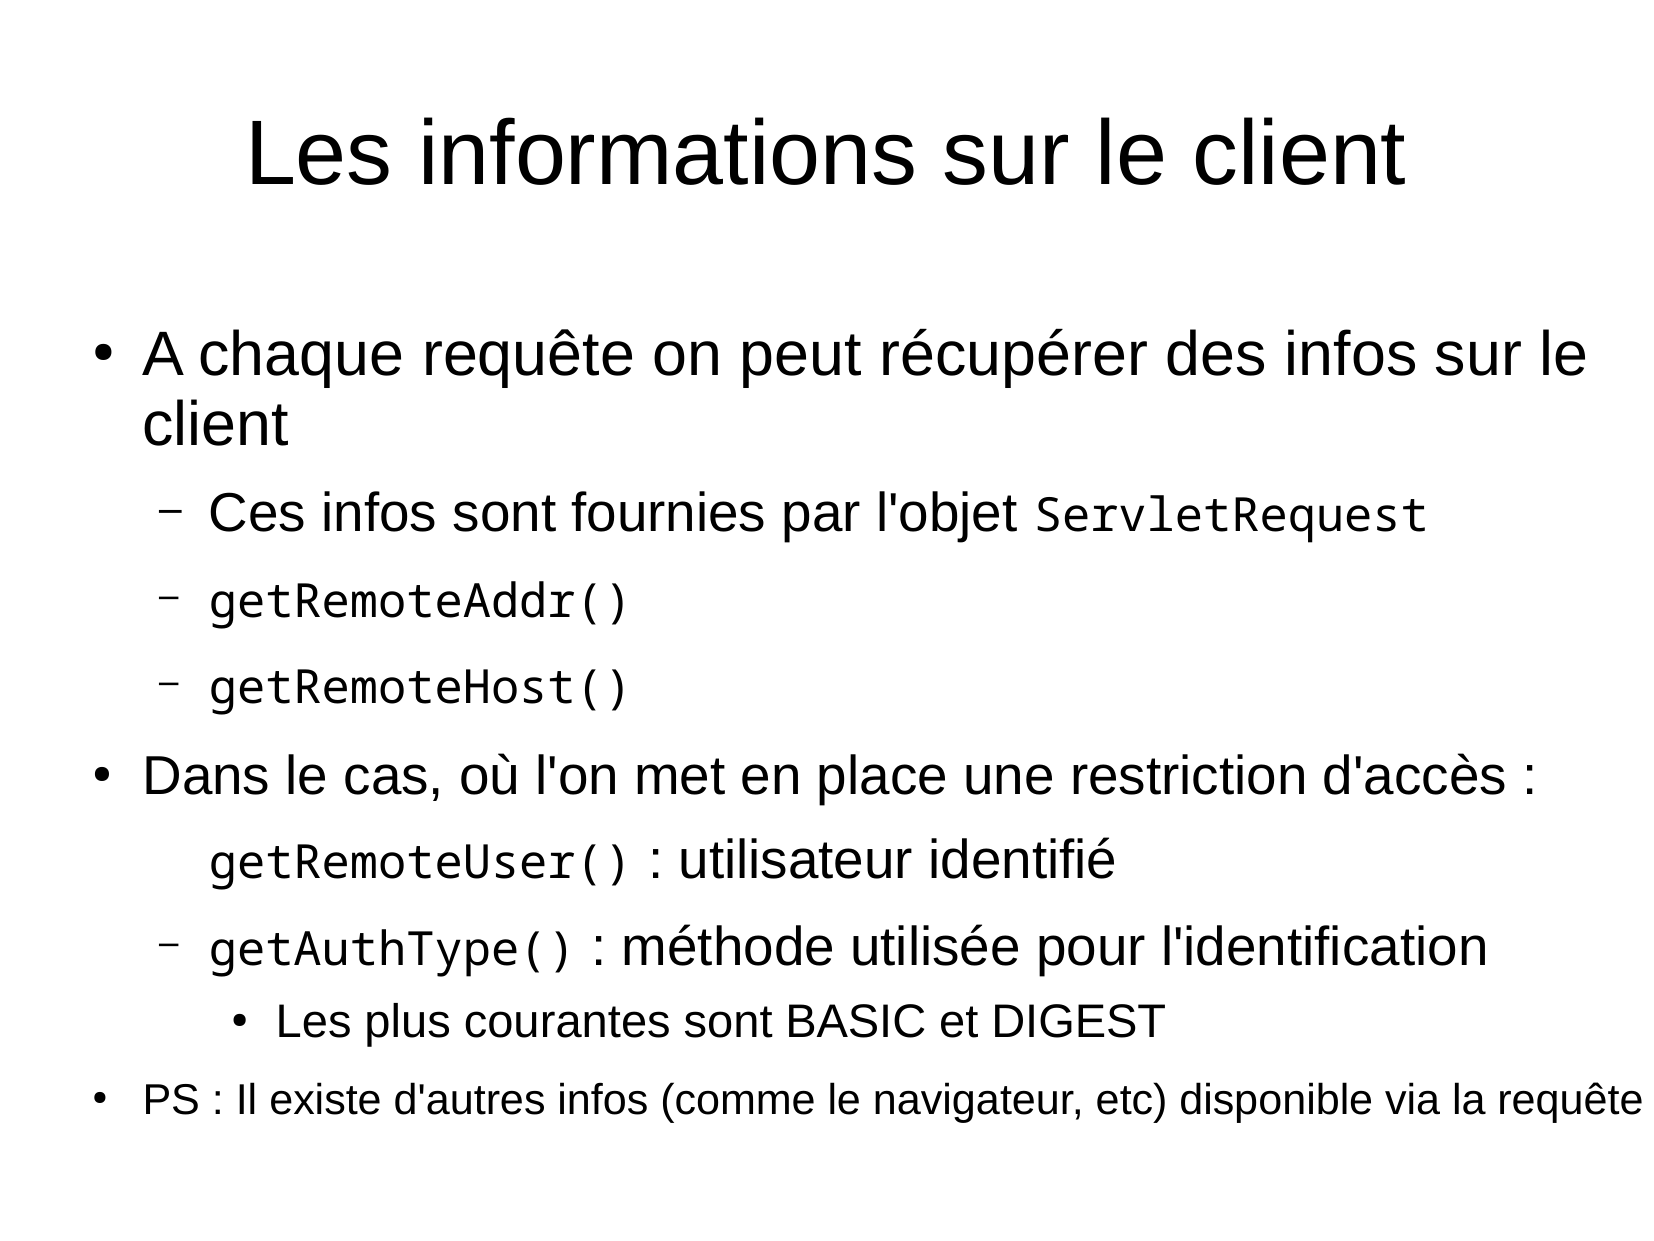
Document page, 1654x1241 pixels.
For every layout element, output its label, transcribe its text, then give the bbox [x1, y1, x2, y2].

list A chaque requête on peut récupérer des infos sur le client Ces infos sont fournies par l'objet ServletRequest getRemoteAddr() getRemoteHost() Dans le cas, où l'on met en place une restriction d'accès : getRemoteUser() : utilisateur identifié getAuthType() : méthode utilisée pour l'identification Les plus courantes sont BASIC et DIGEST PS : Il existe d'autres infos (comme le navigateur, etc) disponible via la requête [75, 318, 1654, 1161]
title Les informations sur le client [82, 49, 1571, 257]
